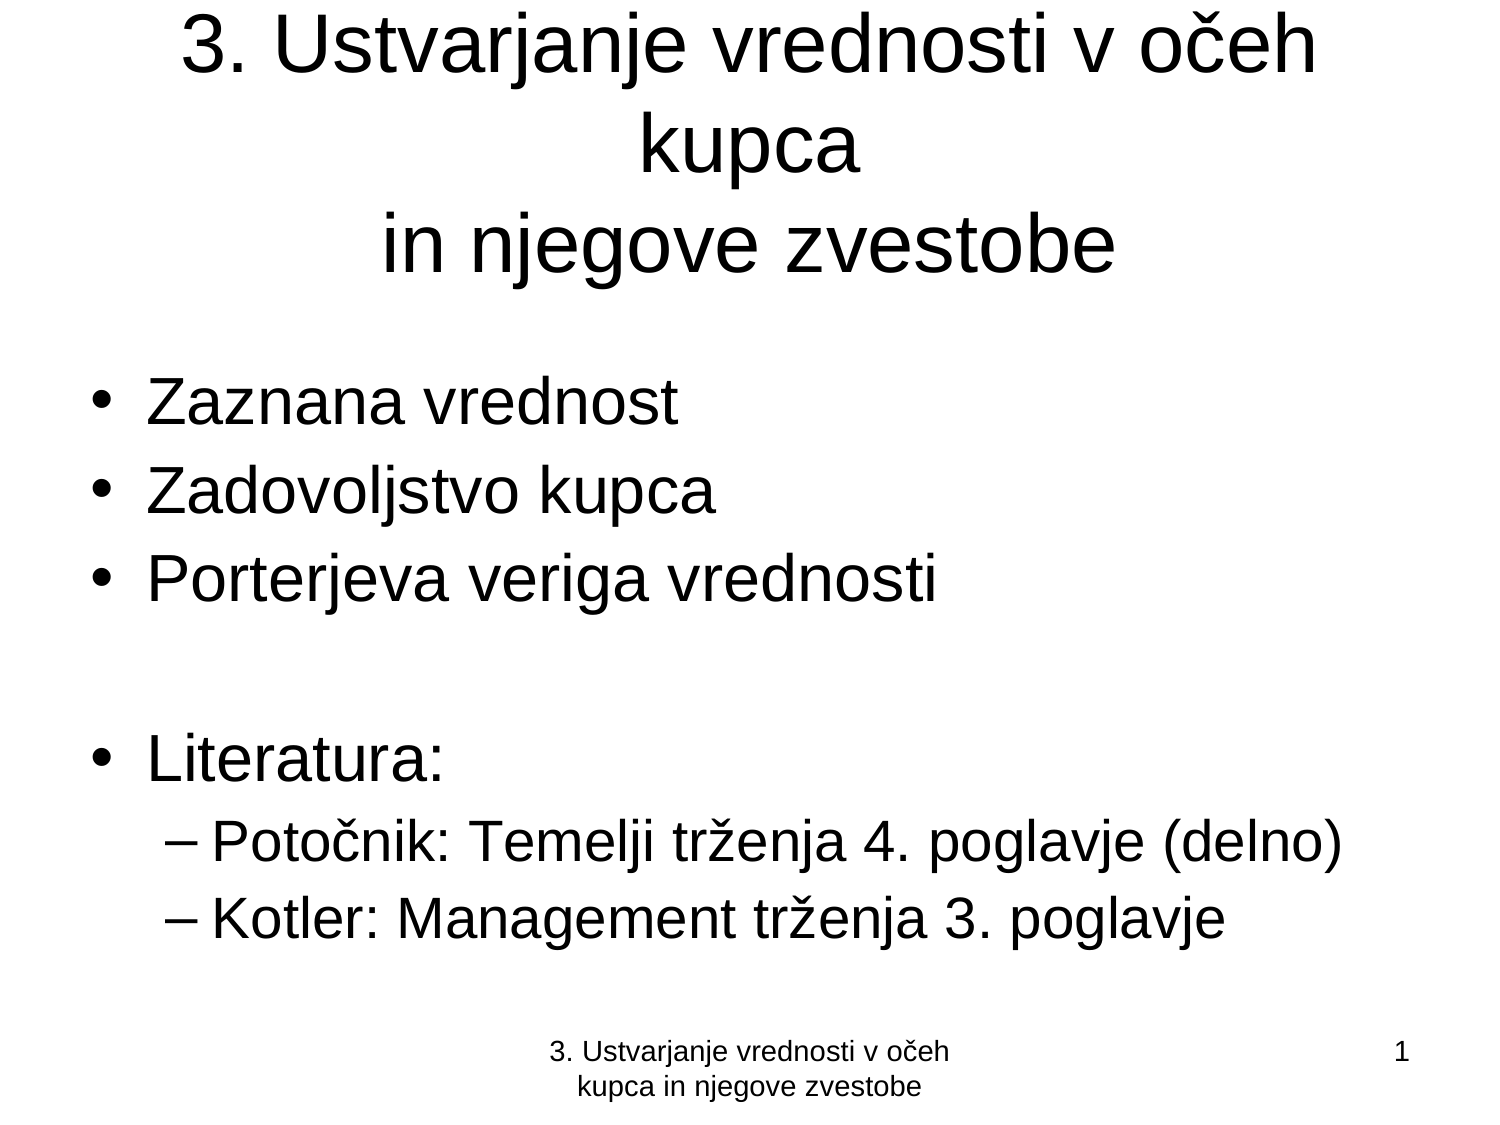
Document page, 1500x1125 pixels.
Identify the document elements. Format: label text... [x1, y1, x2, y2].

list Zaznana vrednost Zadovoljstvo kupca Porterjeva veriga vrednosti Literatura: Potočnik: Temelji trženja 4. poglavje (delno) Kotler: Management trženja 3. poglavje [75, 262, 1426, 1006]
text_box 3. Ustvarjanje vrednosti v očeh kupca in njegove zvestobe [512, 1024, 988, 1103]
title 3. Ustvarjanje vrednosti v očeh kupca in njegove zvestobe [75, 0, 1426, 262]
text_box <number> [1074, 1024, 1426, 1103]
